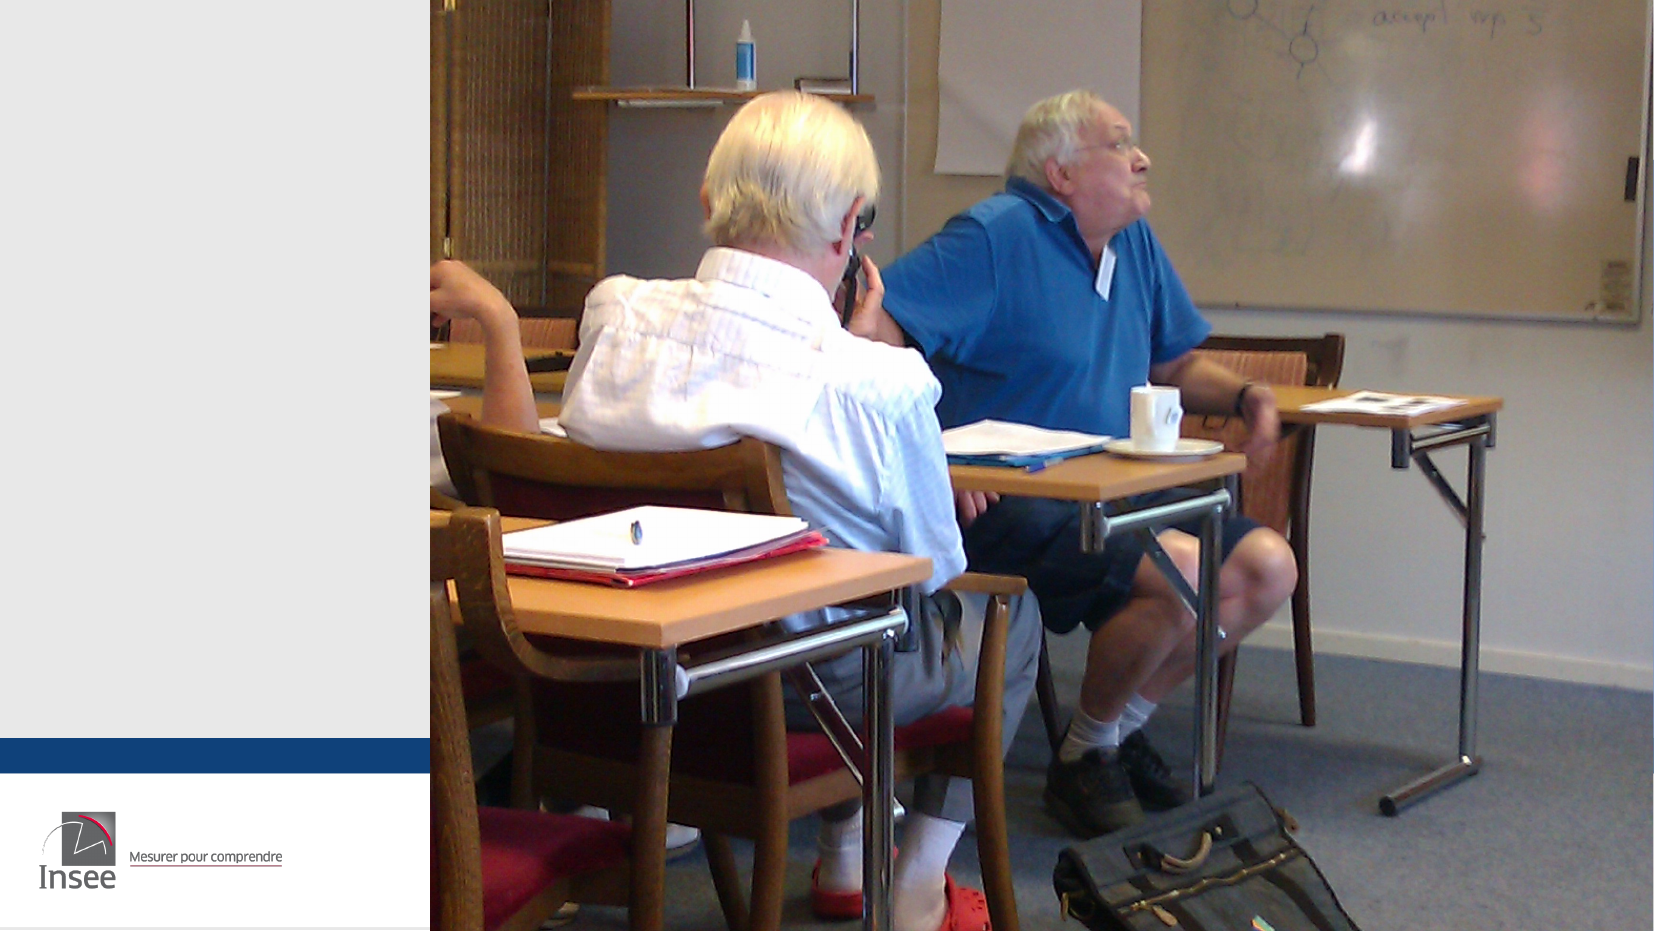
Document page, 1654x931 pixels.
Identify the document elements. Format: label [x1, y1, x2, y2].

picture [430, 0, 1654, 931]
picture [35, 785, 282, 892]
